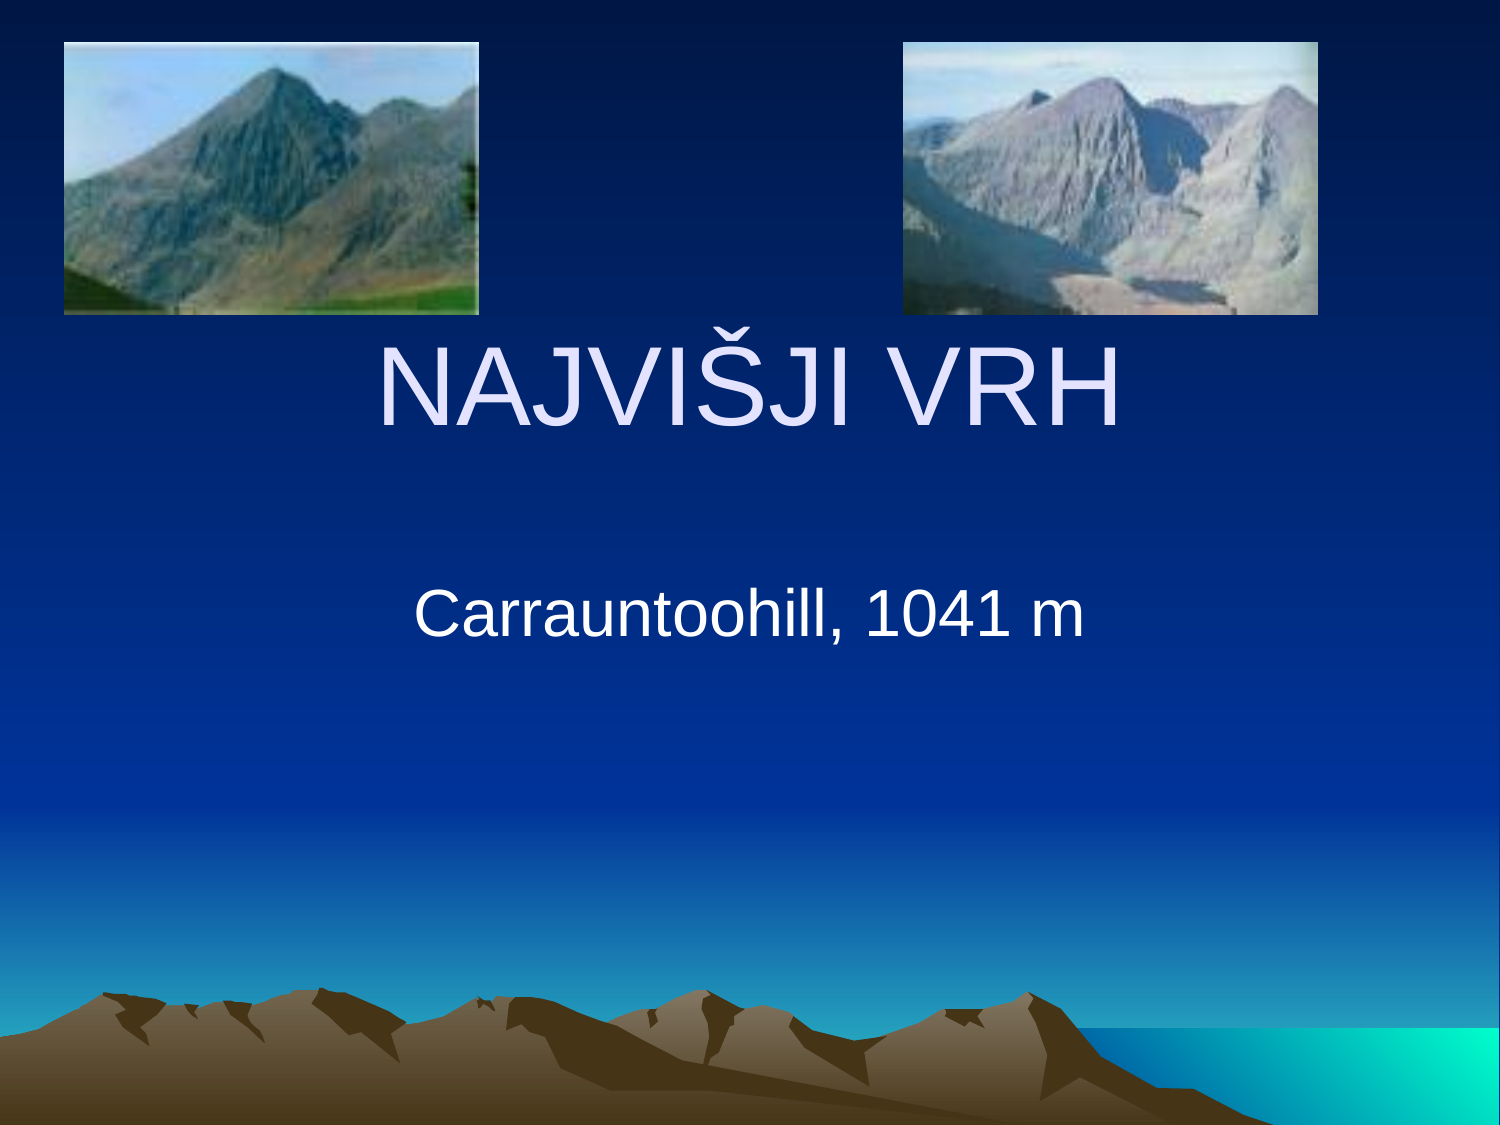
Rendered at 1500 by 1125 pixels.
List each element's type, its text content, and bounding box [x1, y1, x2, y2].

picture [64, 42, 479, 315]
picture [903, 42, 1318, 315]
subtitle Carrauntoohill, 1041 m [225, 562, 1275, 850]
title NAJVIŠJI VRH [75, 237, 1425, 523]
